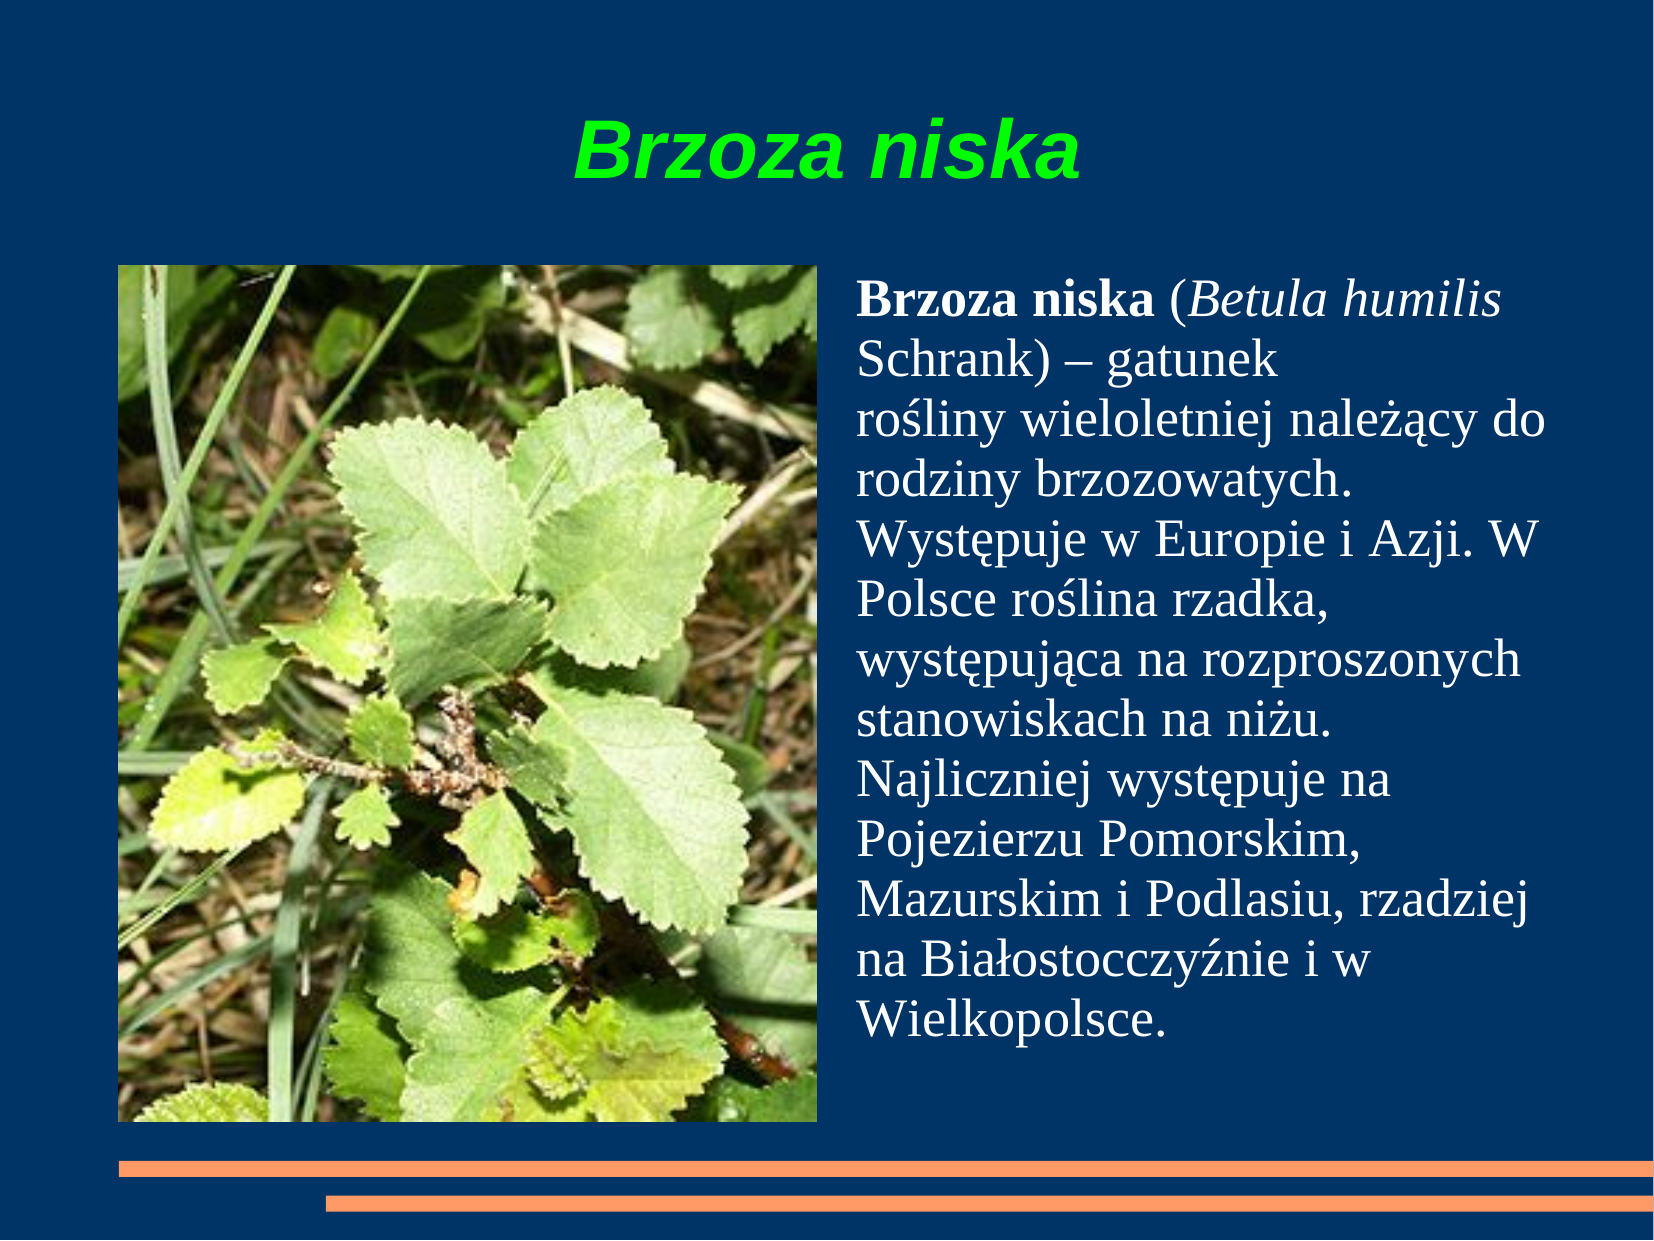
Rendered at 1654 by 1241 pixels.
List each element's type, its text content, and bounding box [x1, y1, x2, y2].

title Brzoza niska [121, 53, 1534, 247]
list Brzoza niska (Betula humilis Schrank) – gatunek rośliny wieloletniej należący do rodziny brzozowatych. Występuje w Europie i Azji. W Polsce roślina rzadka, występująca na rozproszonych stanowiskach na niżu. Najliczniej występuje na Pojezierzu Pomorskim, Mazurskim i Podlasiu, rzadziej na Białostocczyźnie i w Wielkopolsce. [856, 267, 1559, 1063]
picture [118, 265, 817, 1123]
